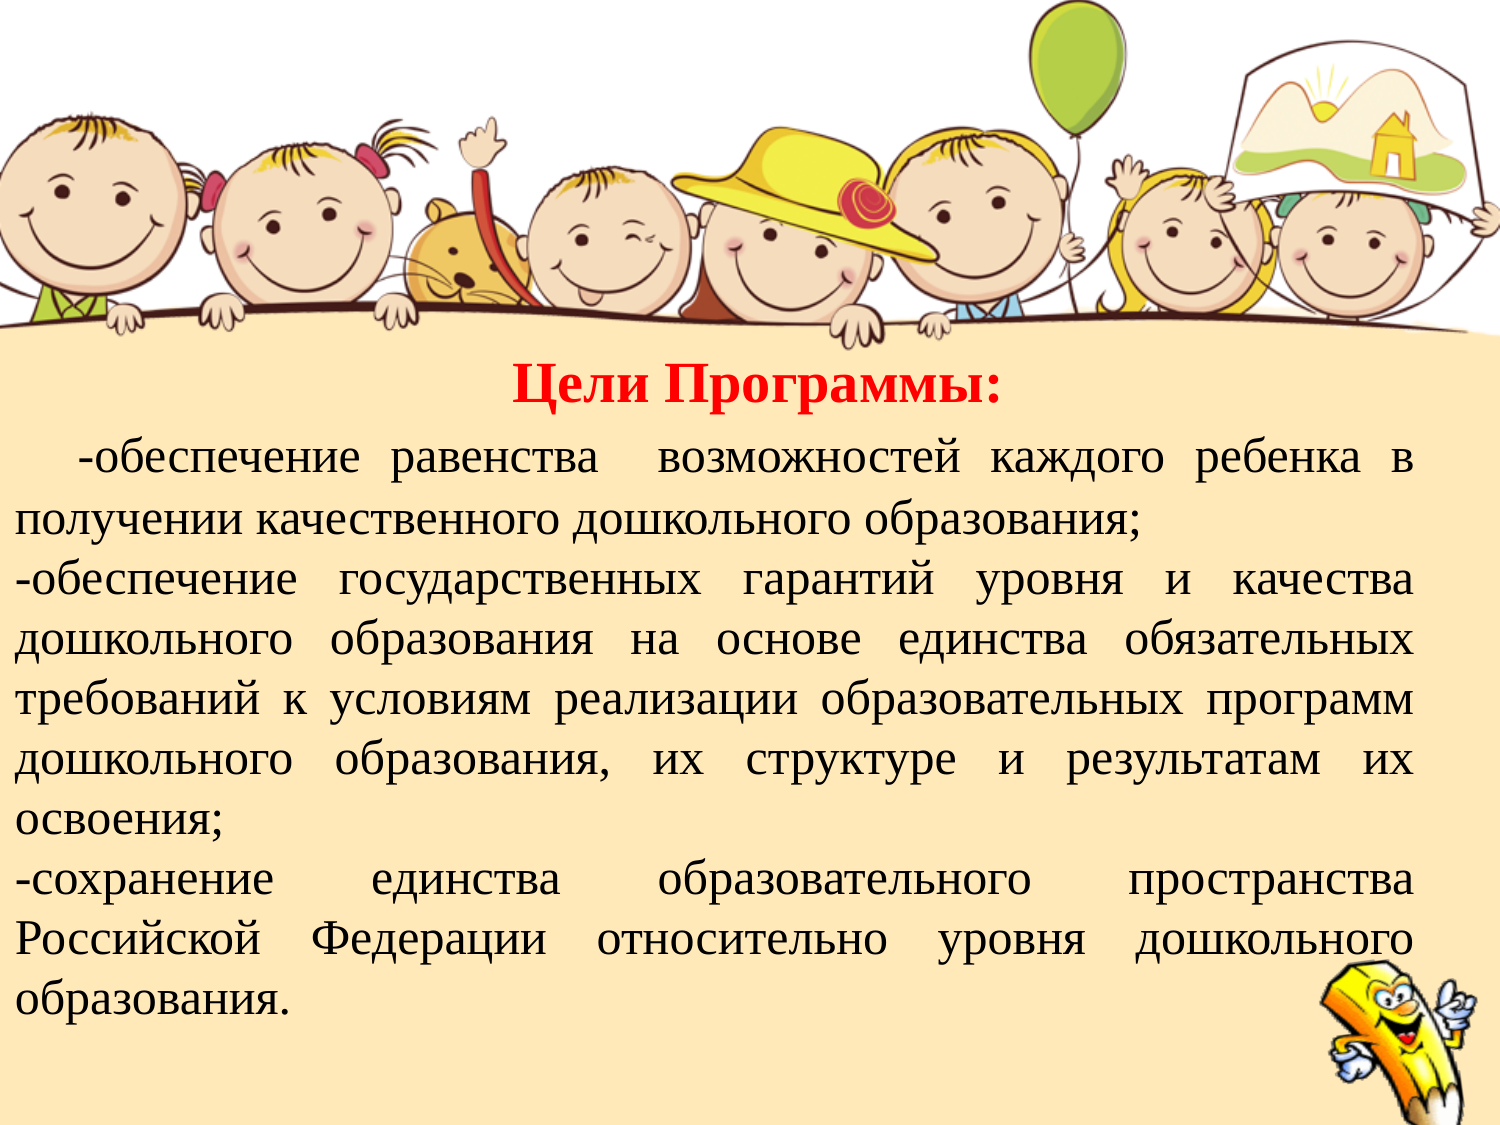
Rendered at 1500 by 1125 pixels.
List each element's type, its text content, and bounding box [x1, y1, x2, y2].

text_box Цели Программы: -обеспечение равенства возможностей каждого ребенка в получении качественного дошкольного образования; -обеспечение государственных гарантий уровня и качества дошкольного образования на основе единства обязательных требований к условиям реализации образовательных программ дошкольного образования, их структуре и результатам их освоения; -сохранение единства образовательного пространства Российской Федерации относительно уровня дошкольного образования. [0, 267, 1430, 1062]
picture [0, 0, 1500, 1125]
